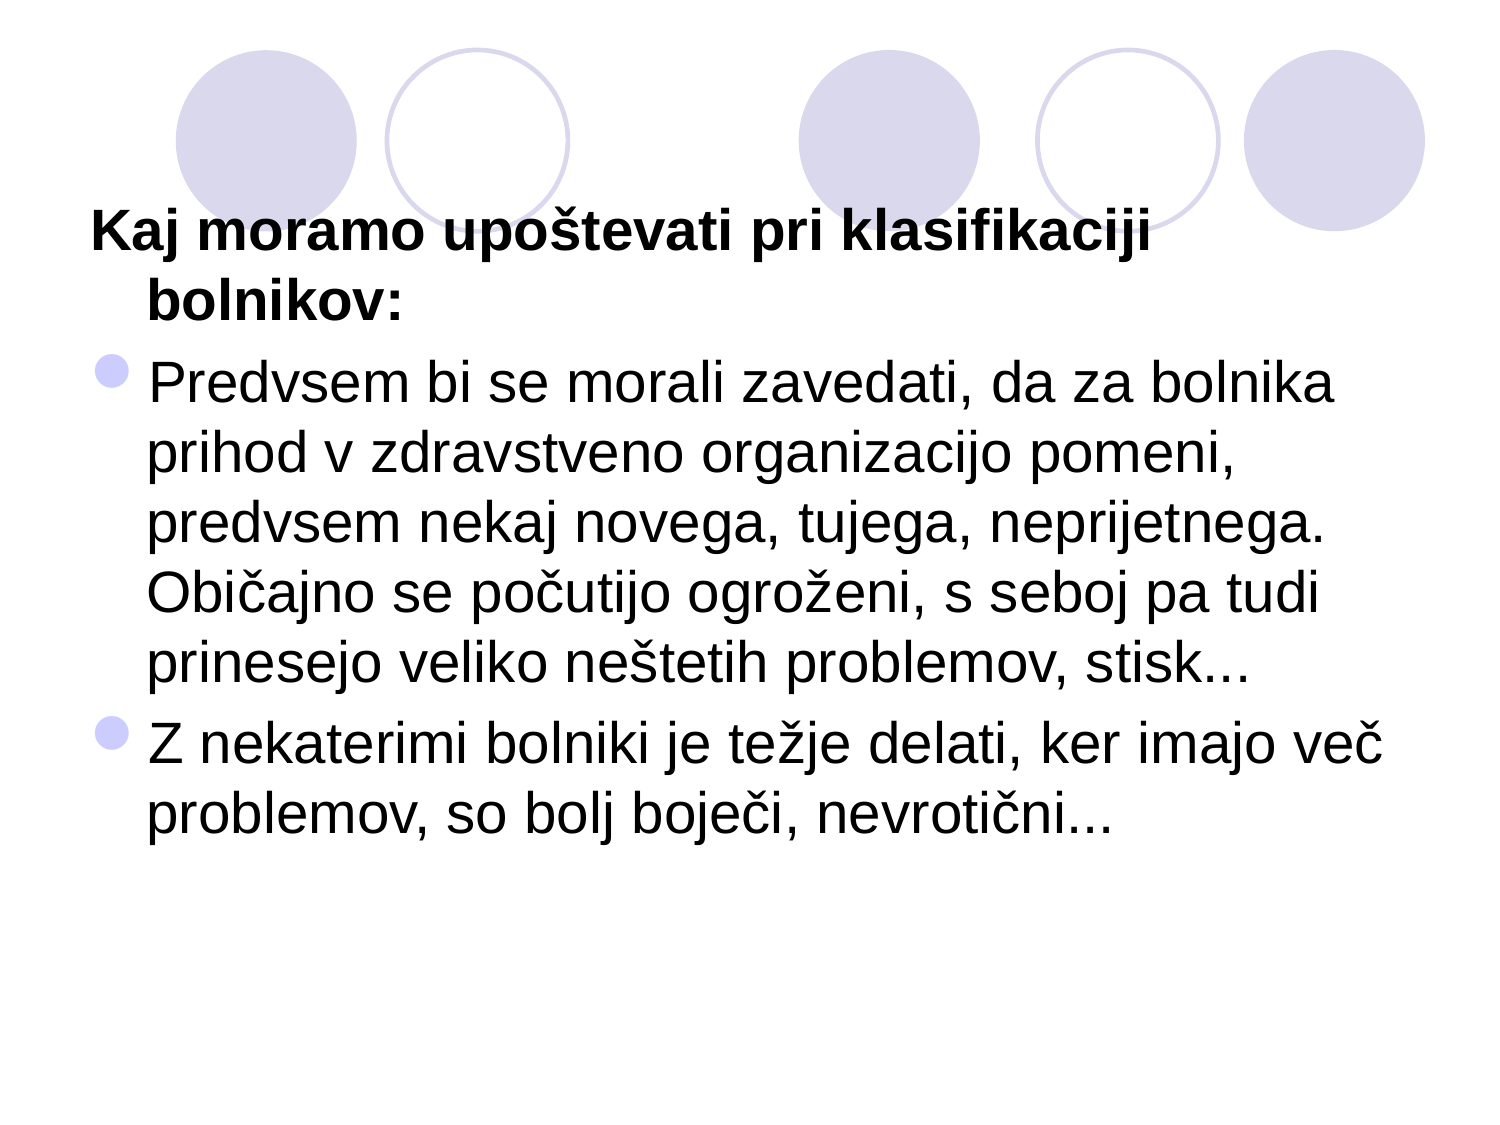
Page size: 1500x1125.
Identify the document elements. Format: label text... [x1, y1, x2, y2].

list Kaj moramo upoštevati pri klasifikaciji bolnikov: Predvsem bi se morali zavedati, da za bolnika prihod v zdravstveno organizacijo pomeni, predvsem nekaj novega, tujega, neprijetnega. Običajno se počutijo ogroženi, s seboj pa tudi prinesejo veliko neštetih problemov, stisk... Z nekaterimi bolniki je težje delati, ker imajo več problemov, so bolj boječi, nevrotični... [75, 184, 1425, 1006]
